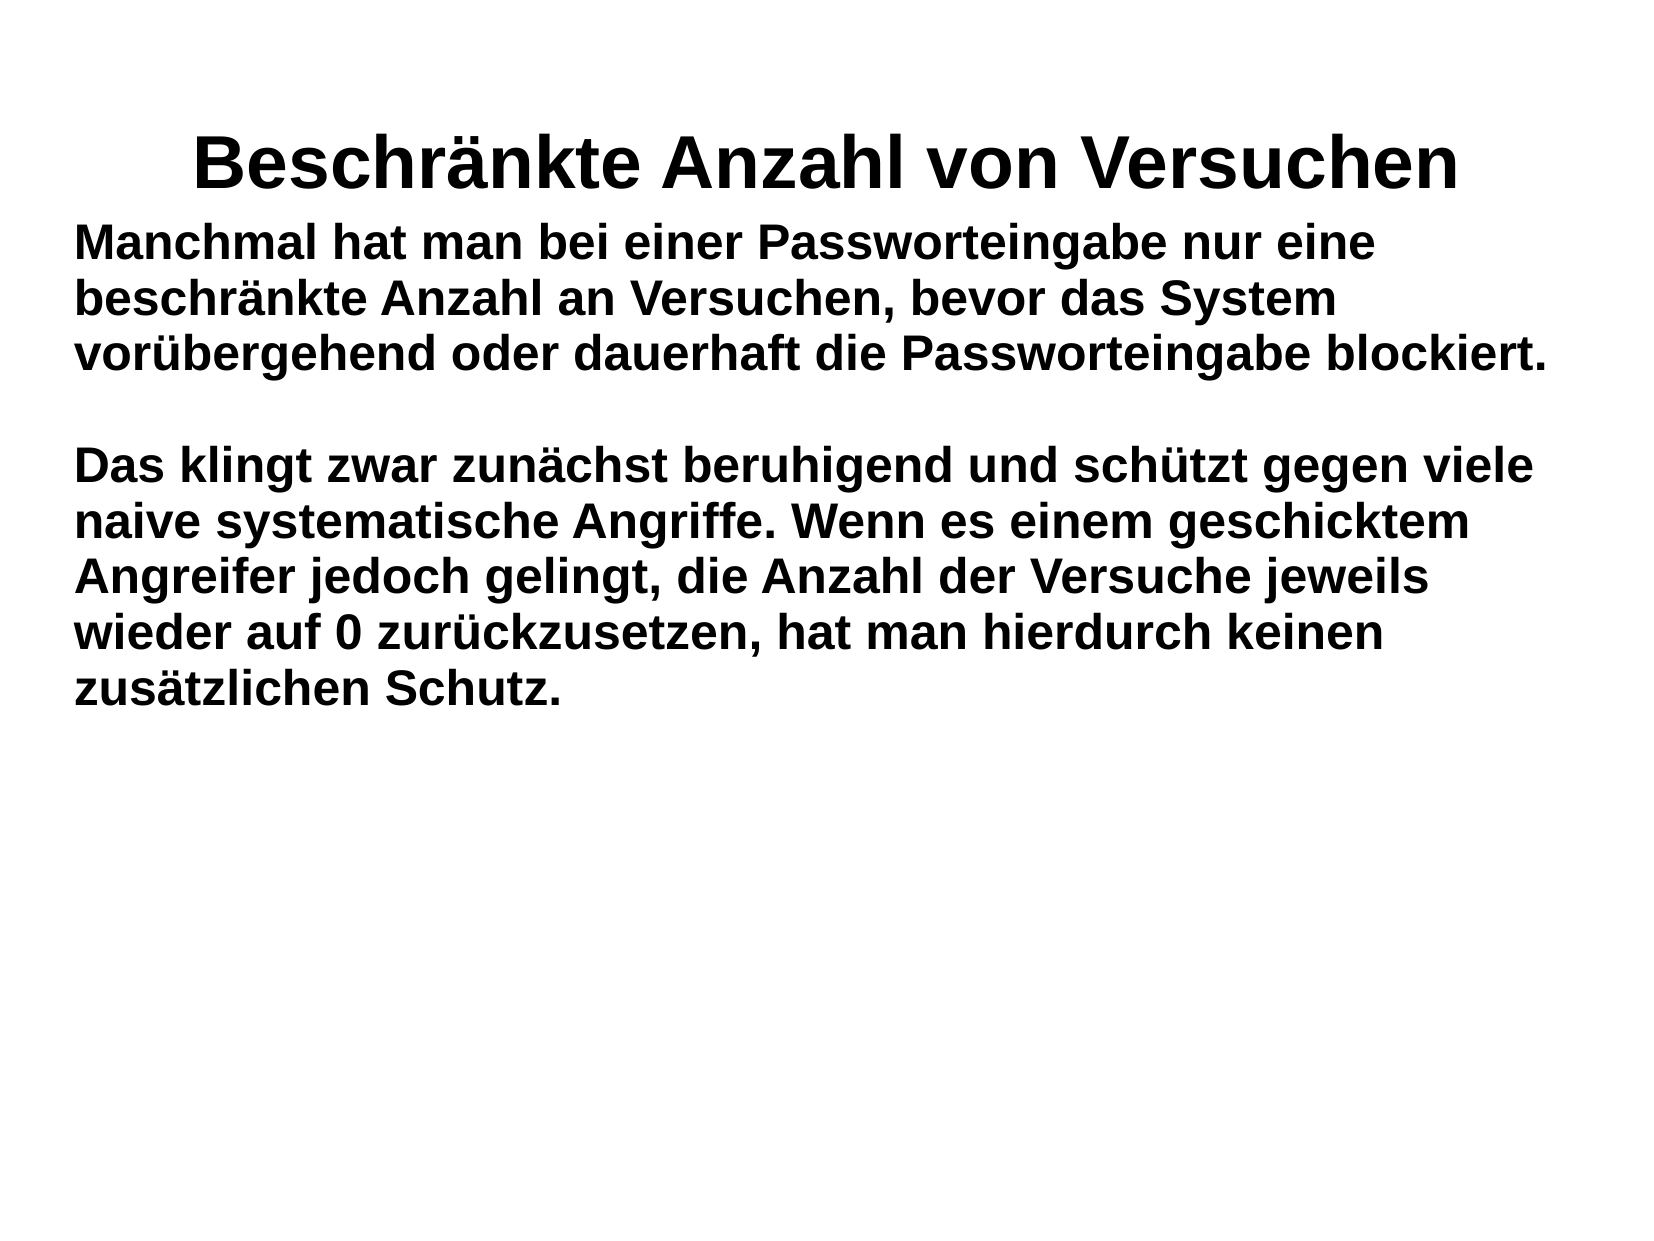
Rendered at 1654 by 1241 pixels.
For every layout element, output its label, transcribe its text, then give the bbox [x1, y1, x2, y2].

text_box Manchmal hat man bei einer Passworteingabe nur eine beschränkte Anzahl an Versuchen, bevor das System vorübergehend oder dauerhaft die Passworteingabe blockiert. Das klingt zwar zunächst beruhigend und schützt gegen viele naive systematische Angriffe. Wenn es einem geschicktem Angreifer jedoch gelingt, die Anzahl der Versuche jeweils wieder auf 0 zurückzusetzen, hat man hierdurch keinen zusätzlichen Schutz. [59, 206, 1595, 724]
title Beschränkte Anzahl von Versuchen [88, 88, 1565, 206]
